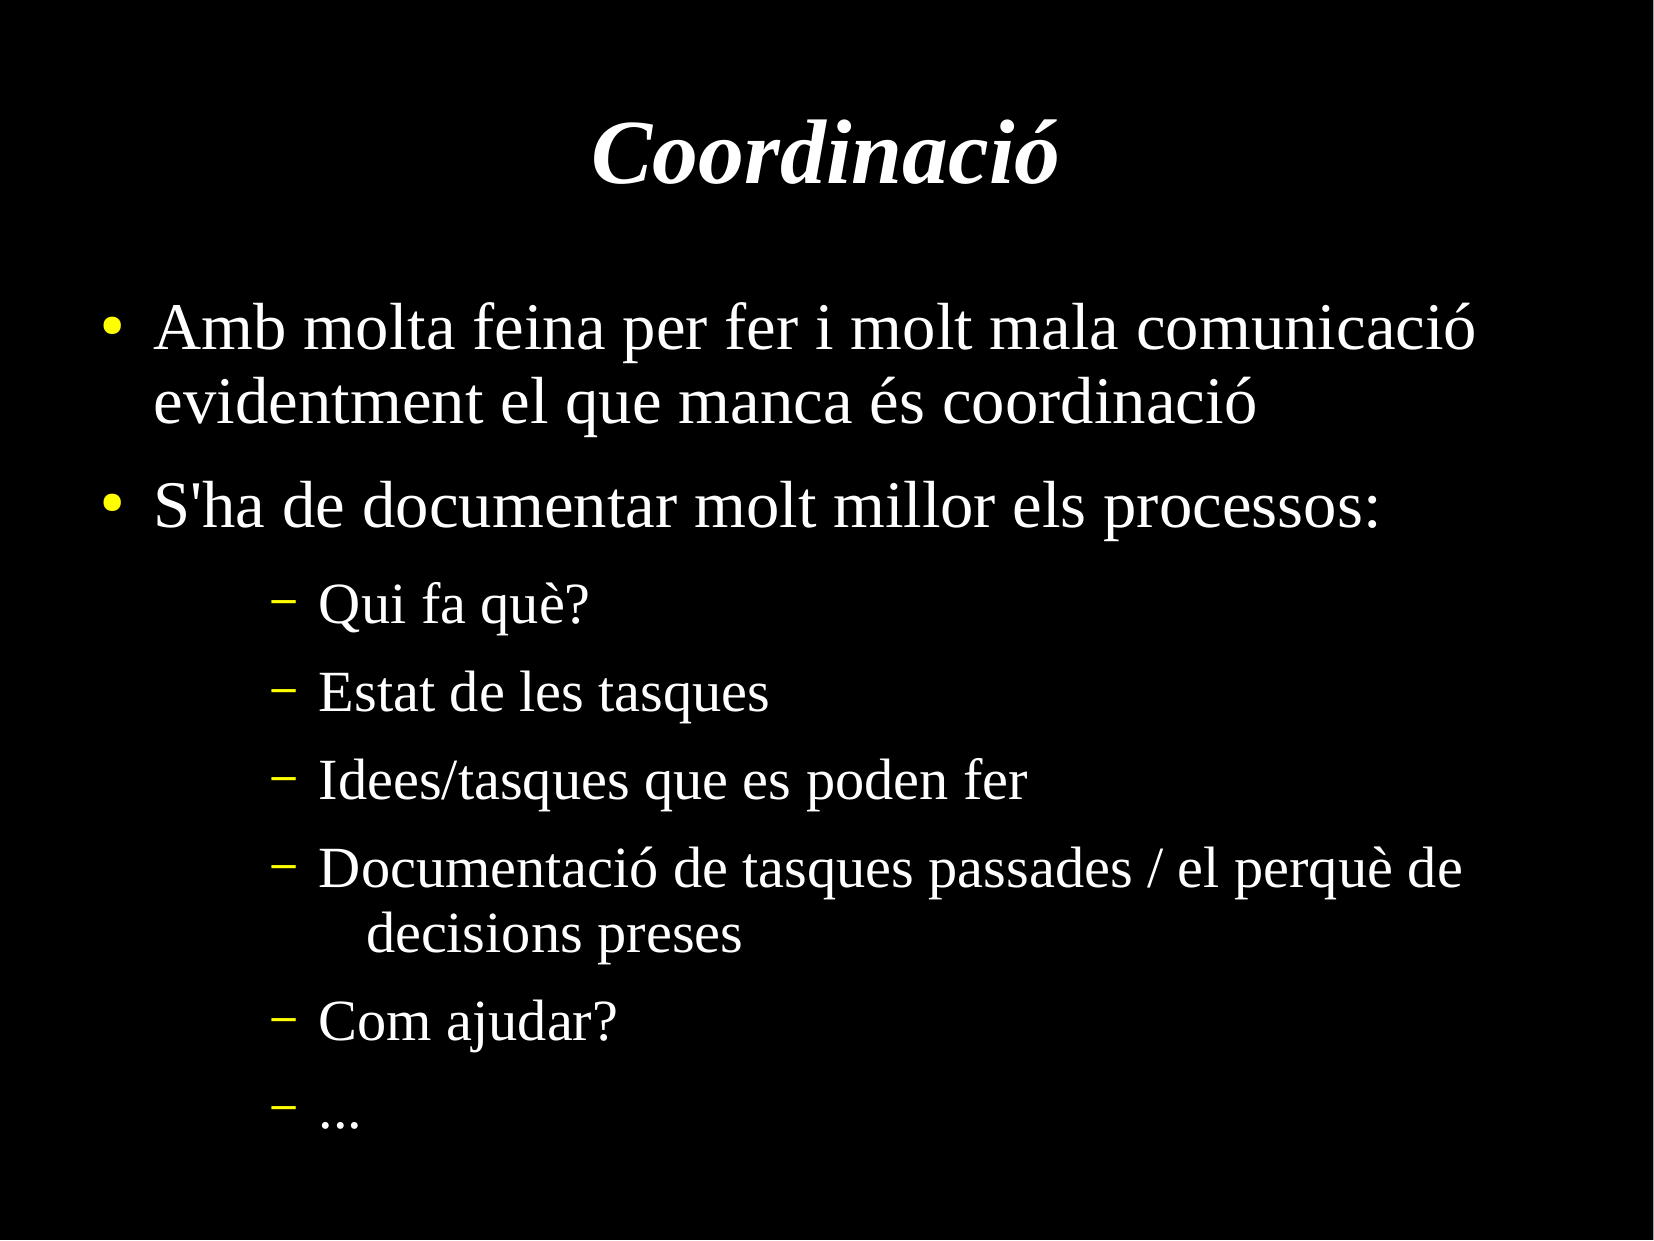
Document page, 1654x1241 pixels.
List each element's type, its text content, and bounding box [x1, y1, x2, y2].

title Coordinació [82, 56, 1571, 250]
list Amb molta feina per fer i molt mala comunicació evidentment el que manca és coordinació S'ha de documentar molt millor els processos: Qui fa què? Estat de les tasques Idees/tasques que es poden fer Documentació de tasques passades / el perquè de decisions preses Com ajudar? ... [82, 290, 1571, 1142]
